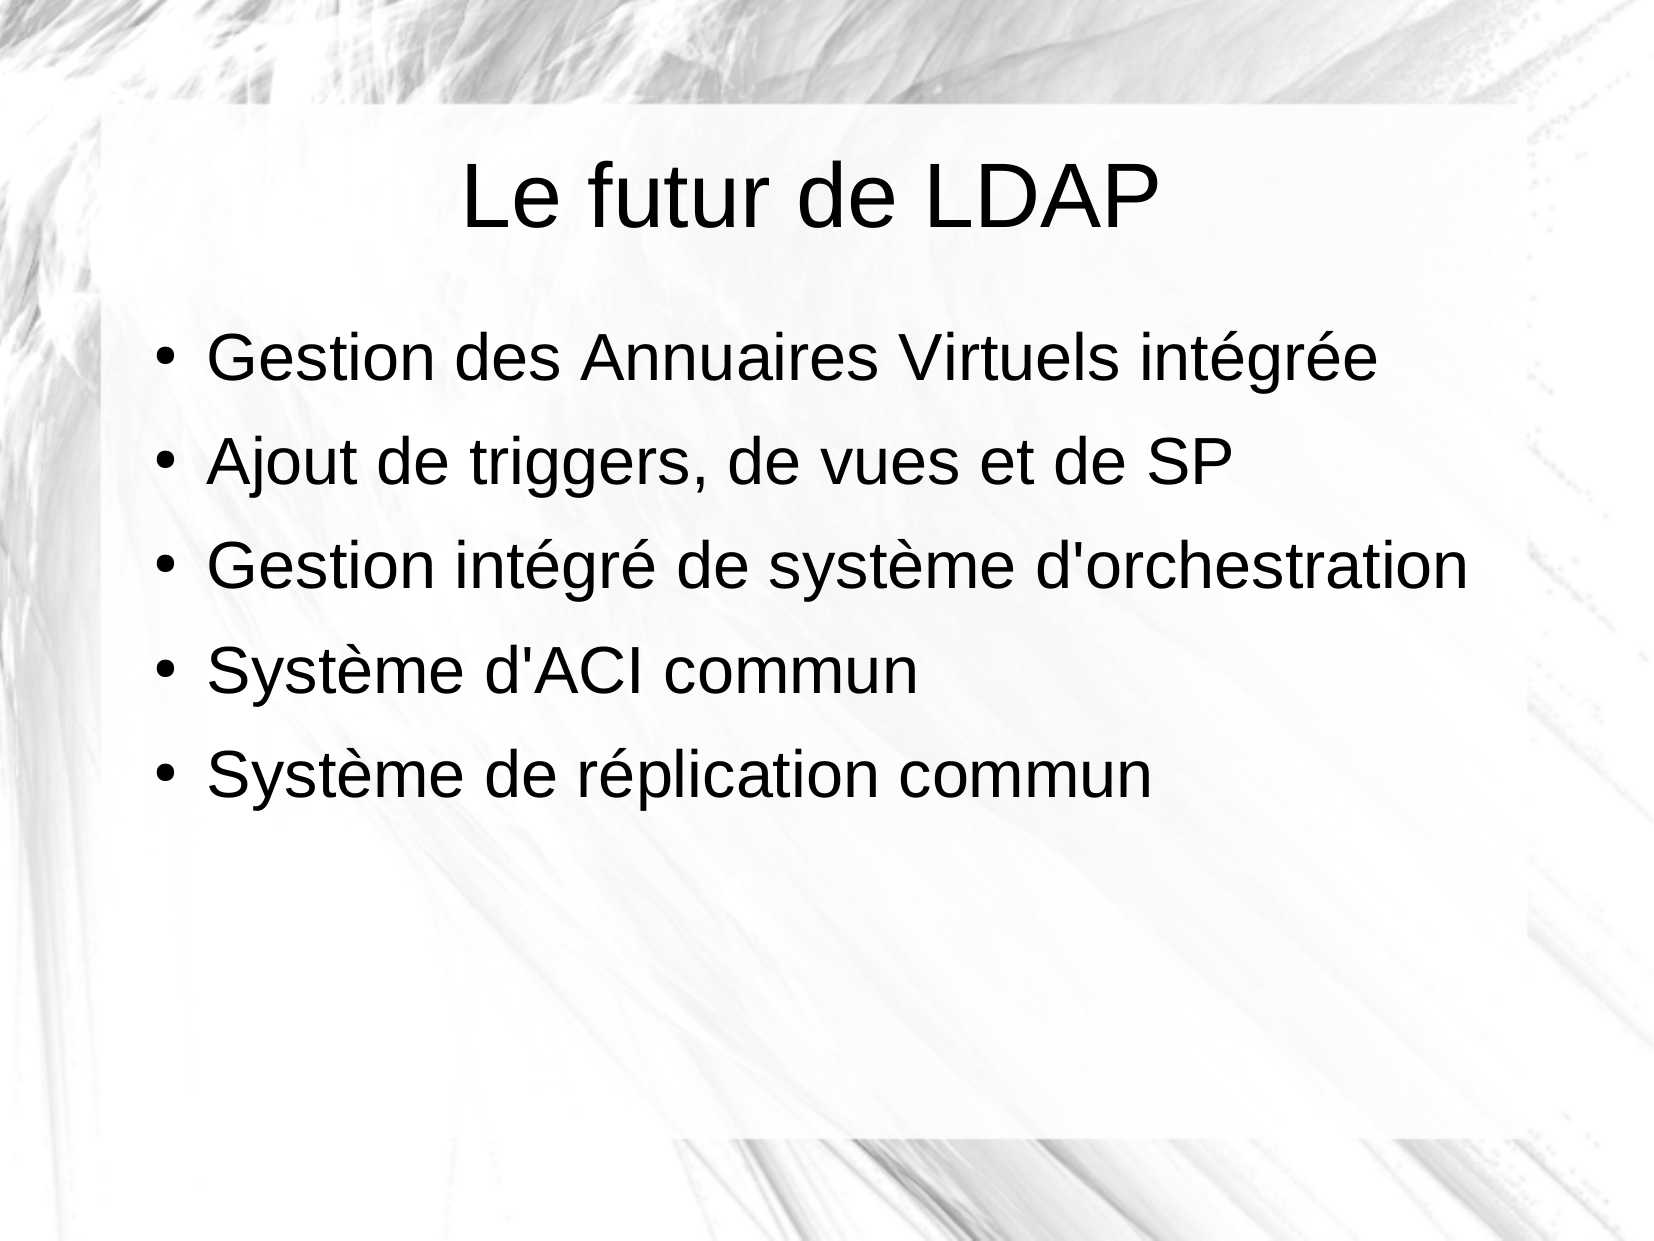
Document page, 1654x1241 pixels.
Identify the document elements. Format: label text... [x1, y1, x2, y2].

title Le futur de LDAP [118, 119, 1506, 273]
picture [0, 0, 1654, 1241]
list Gestion des Annuaires Virtuels intégrée Ajout de triggers, de vues et de SP Gestion intégré de système d'orchestration Système d'ACI commun Système de réplication commun [118, 319, 1571, 931]
